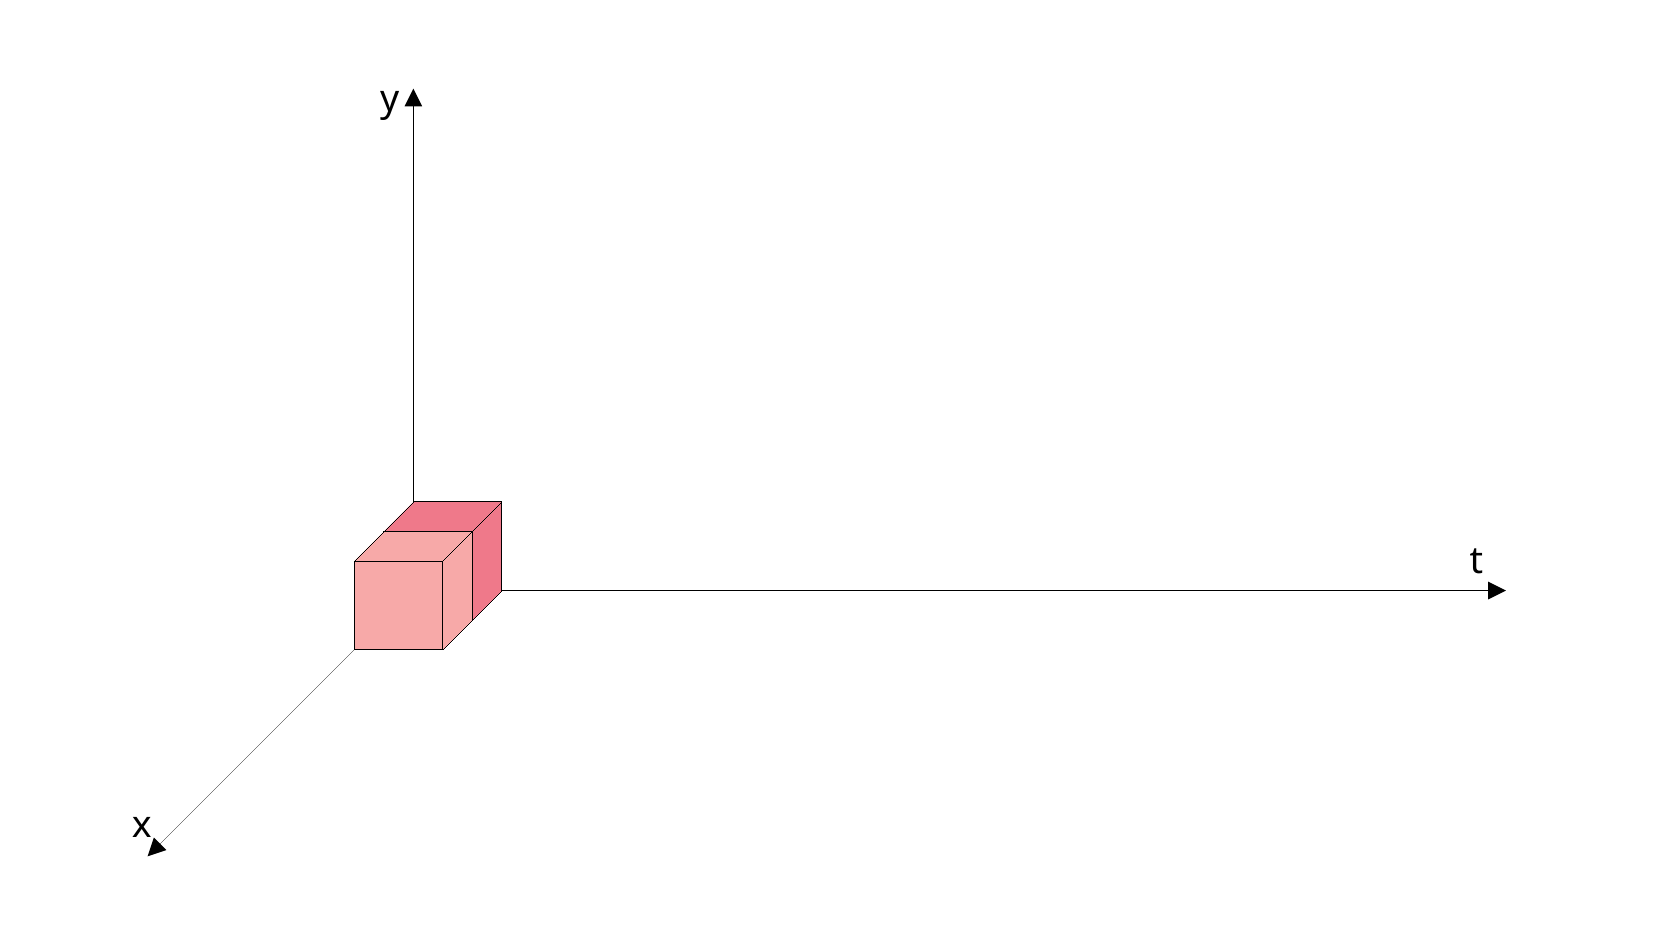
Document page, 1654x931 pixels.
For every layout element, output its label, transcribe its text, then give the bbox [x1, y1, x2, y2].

text_box x [112, 791, 172, 855]
text_box [354, 501, 502, 650]
text_box y [360, 64, 420, 129]
text_box t [1446, 527, 1506, 591]
